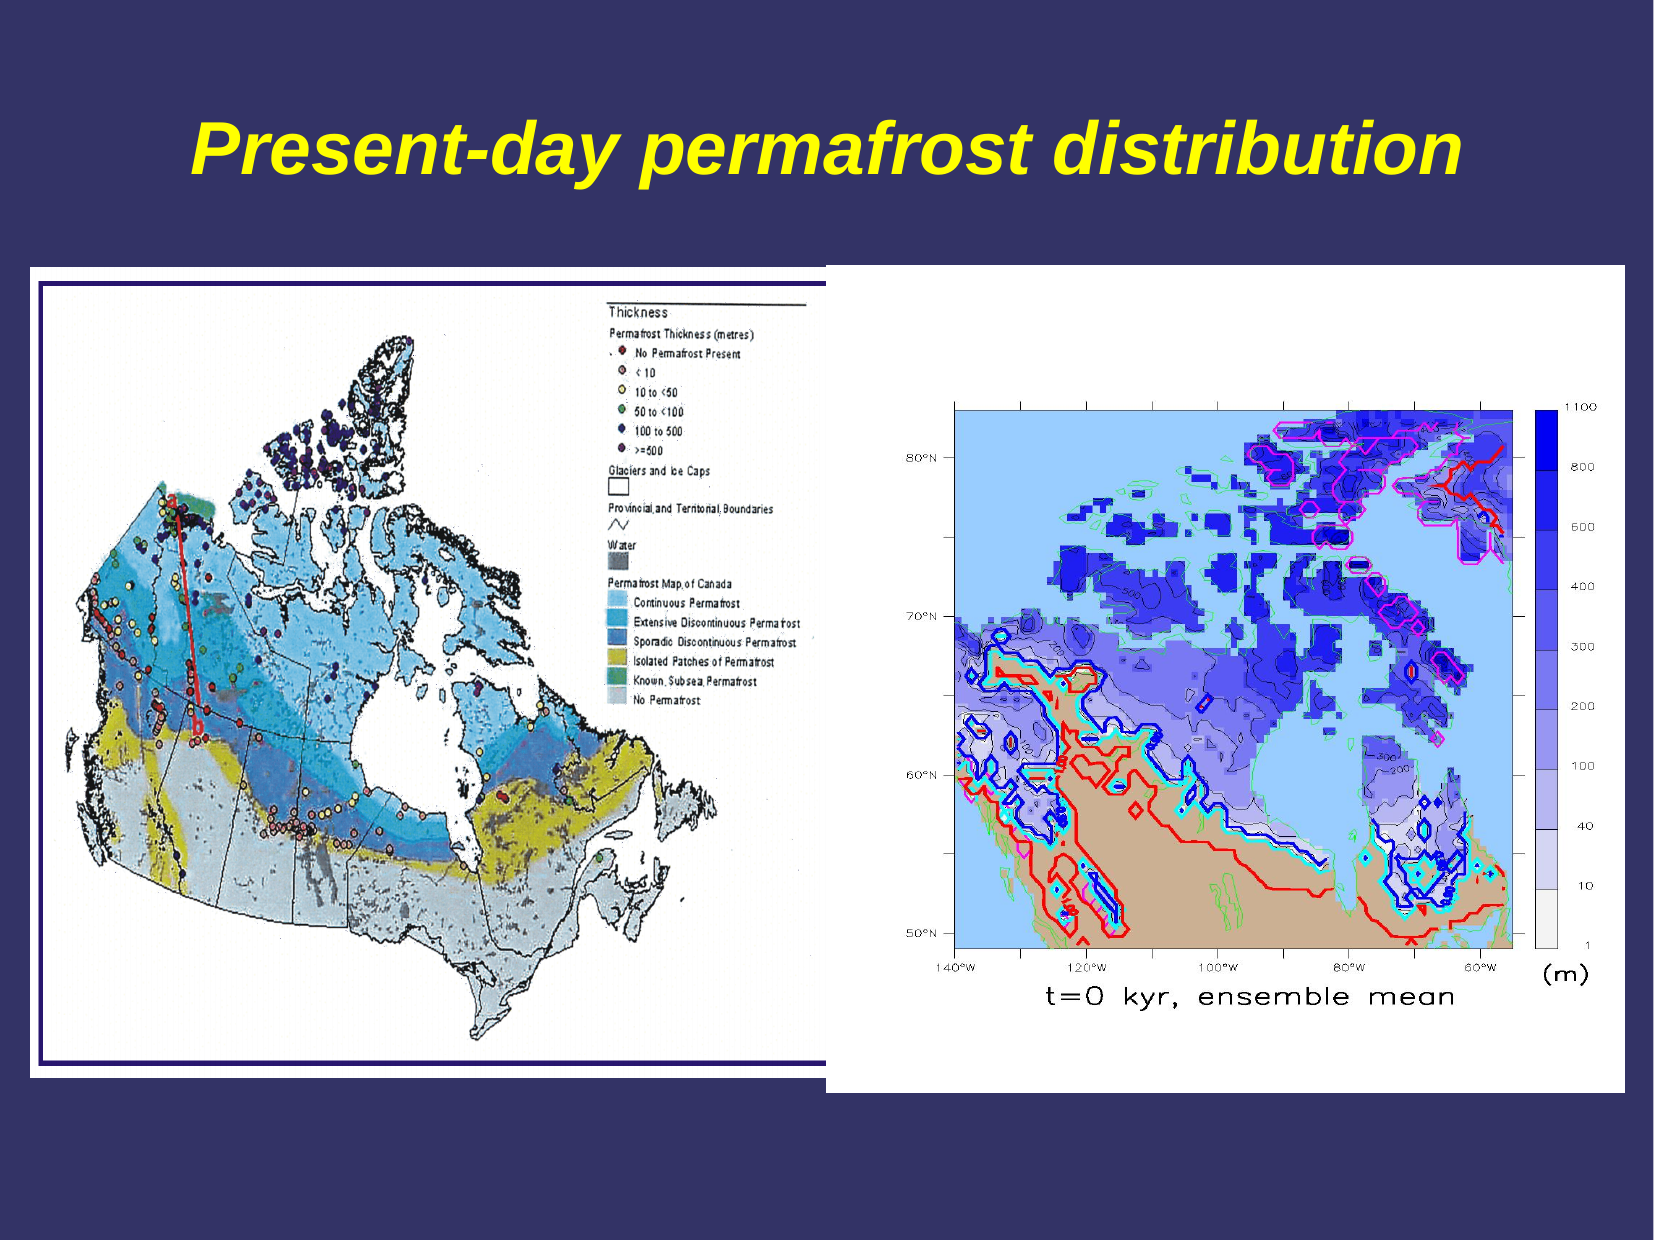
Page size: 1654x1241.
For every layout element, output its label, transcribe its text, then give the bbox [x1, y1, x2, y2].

picture [30, 265, 1625, 1093]
title Present-day permafrost distribution [121, 49, 1534, 250]
